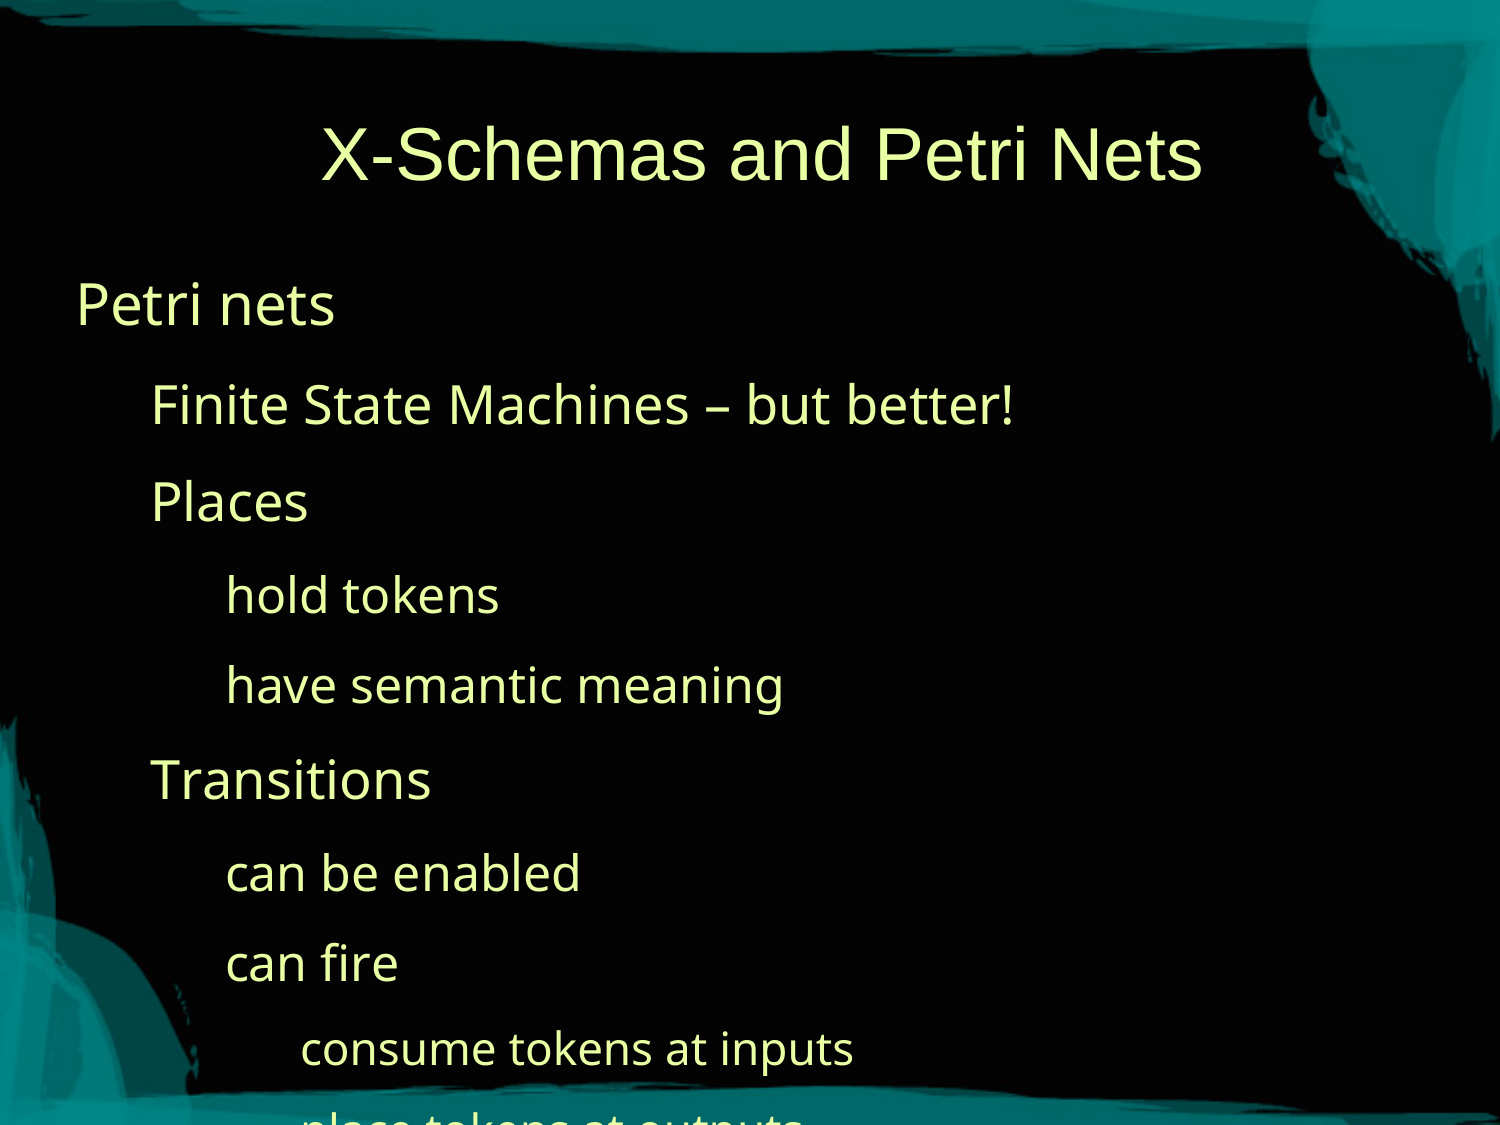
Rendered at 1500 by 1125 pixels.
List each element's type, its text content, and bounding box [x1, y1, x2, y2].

picture [0, 0, 1500, 1125]
list Petri nets Finite State Machines – but better! Places hold tokens have semantic meaning Transitions can be enabled can fire consume tokens at inputs place tokens at outputs [75, 263, 1425, 1125]
title X-Schemas and Petri Nets [262, 7, 1263, 263]
